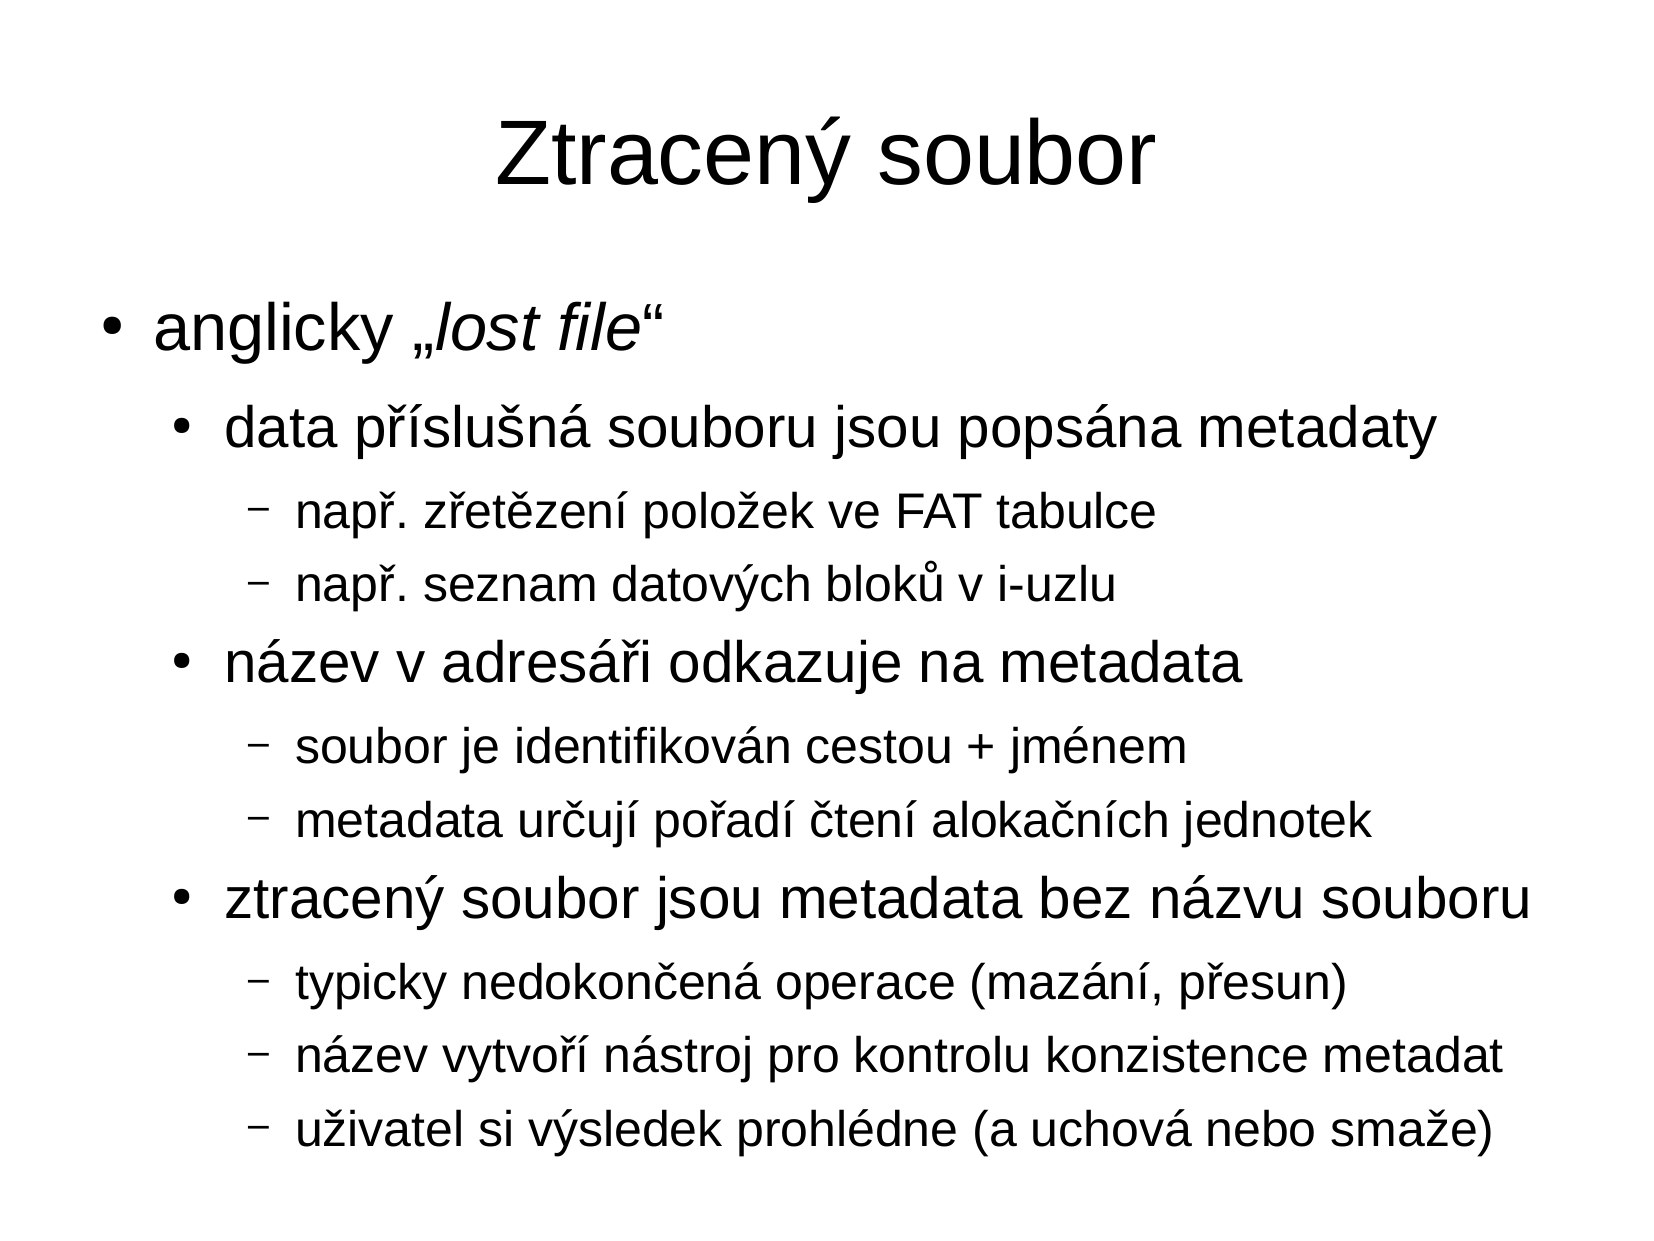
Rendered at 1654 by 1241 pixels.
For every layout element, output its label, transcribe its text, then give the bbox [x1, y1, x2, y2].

list anglicky „lost file“ data příslušná souboru jsou popsána metadaty např. zřetězení položek ve FAT tabulce např. seznam datových bloků v i-uzlu název v adresáři odkazuje na metadata soubor je identifikován cestou + jménem metadata určují pořadí čtení alokačních jednotek ztracený soubor jsou metadata bez názvu souboru typicky nedokončená operace (mazání, přesun) název vytvoří nástroj pro kontrolu konzistence metadat uživatel si výsledek prohlédne (a uchová nebo smaže) [82, 290, 1571, 1193]
title Ztracený soubor [82, 49, 1571, 257]
